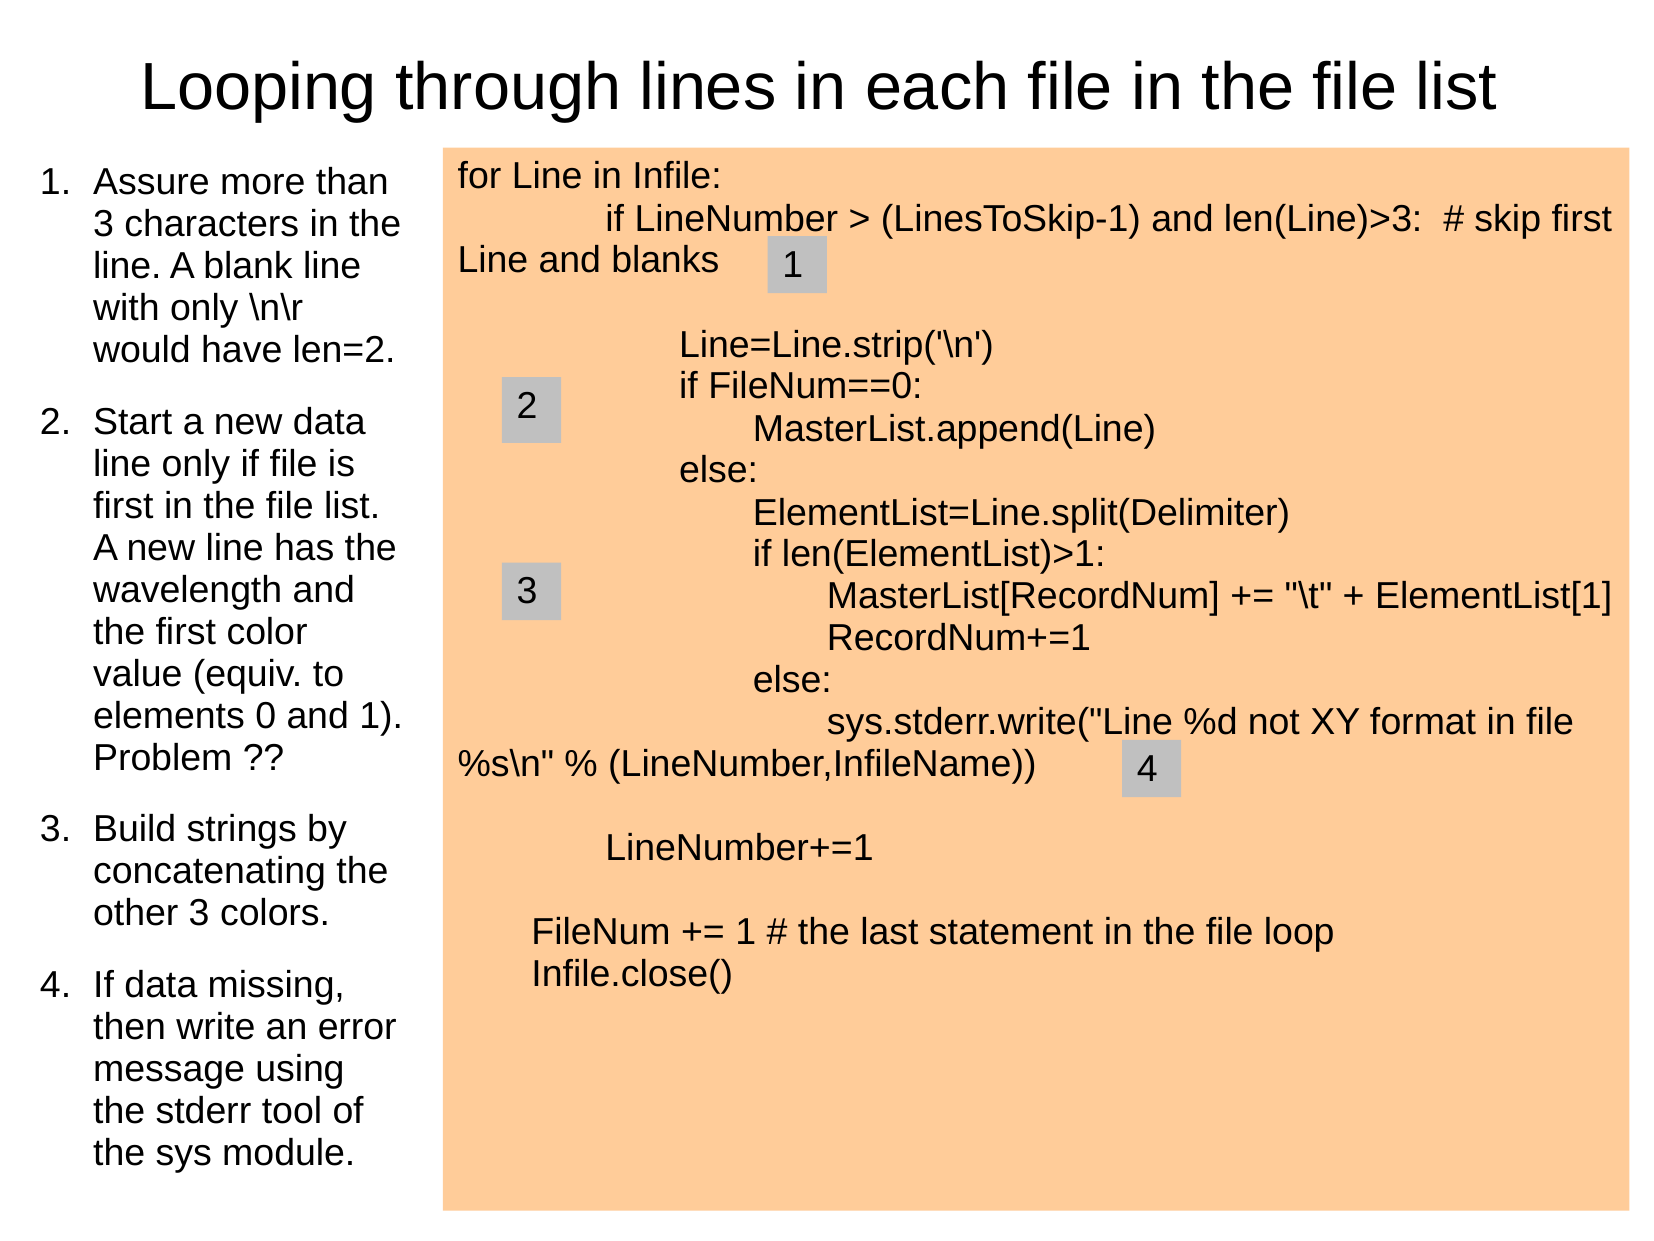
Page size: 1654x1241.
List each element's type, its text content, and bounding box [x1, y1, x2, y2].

text_box 2 [501, 377, 562, 443]
text_box for Line in Infile: if LineNumber > (LinesToSkip-1) and len(Line)>3: # skip first Line and blanks Line=Line.strip('\n') if FileNum==0: MasterList.append(Line) else: ElementList=Line.split(Delimiter) if len(ElementList)>1: MasterList[RecordNum] += "\t" + ElementList[1] RecordNum+=1 else: sys.stderr.write("Line %d not XY format in file %s\n" % (LineNumber,InfileName)) LineNumber+=1 FileNum += 1 # the last statement in the file loop Infile.close() [442, 147, 1630, 1211]
list Assure more than 3 characters in the line. A blank line with only \n\r would have len=2. Start a new data line only if file is first in the file list. A new line has the wavelength and the first color value (equiv. to elements 0 and 1). Problem ?? Build strings by concatenating the other 3 colors. If data missing, then write an error message using the stderr tool of the sys module. [22, 160, 407, 1187]
text_box 1 [767, 236, 827, 294]
title Looping through lines in each file in the file list [75, 48, 1564, 124]
text_box 4 [1122, 739, 1182, 798]
text_box 3 [501, 562, 562, 621]
